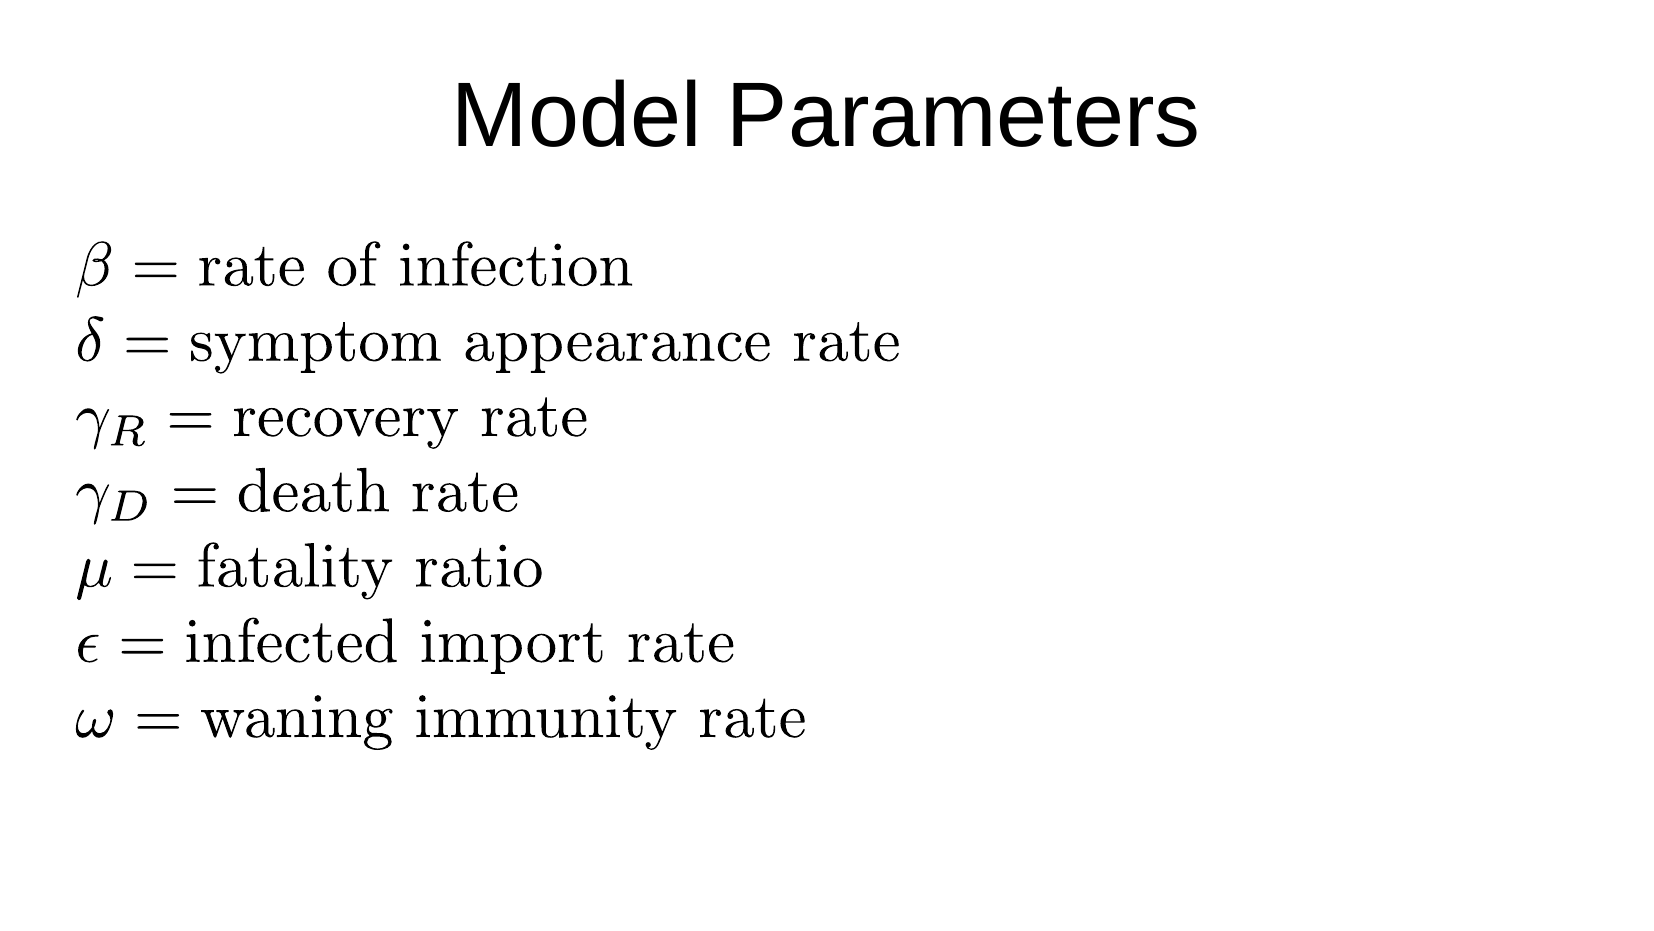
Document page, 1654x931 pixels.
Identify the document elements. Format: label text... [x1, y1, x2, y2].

title Model Parameters [82, 37, 1571, 193]
picture [75, 241, 899, 751]
